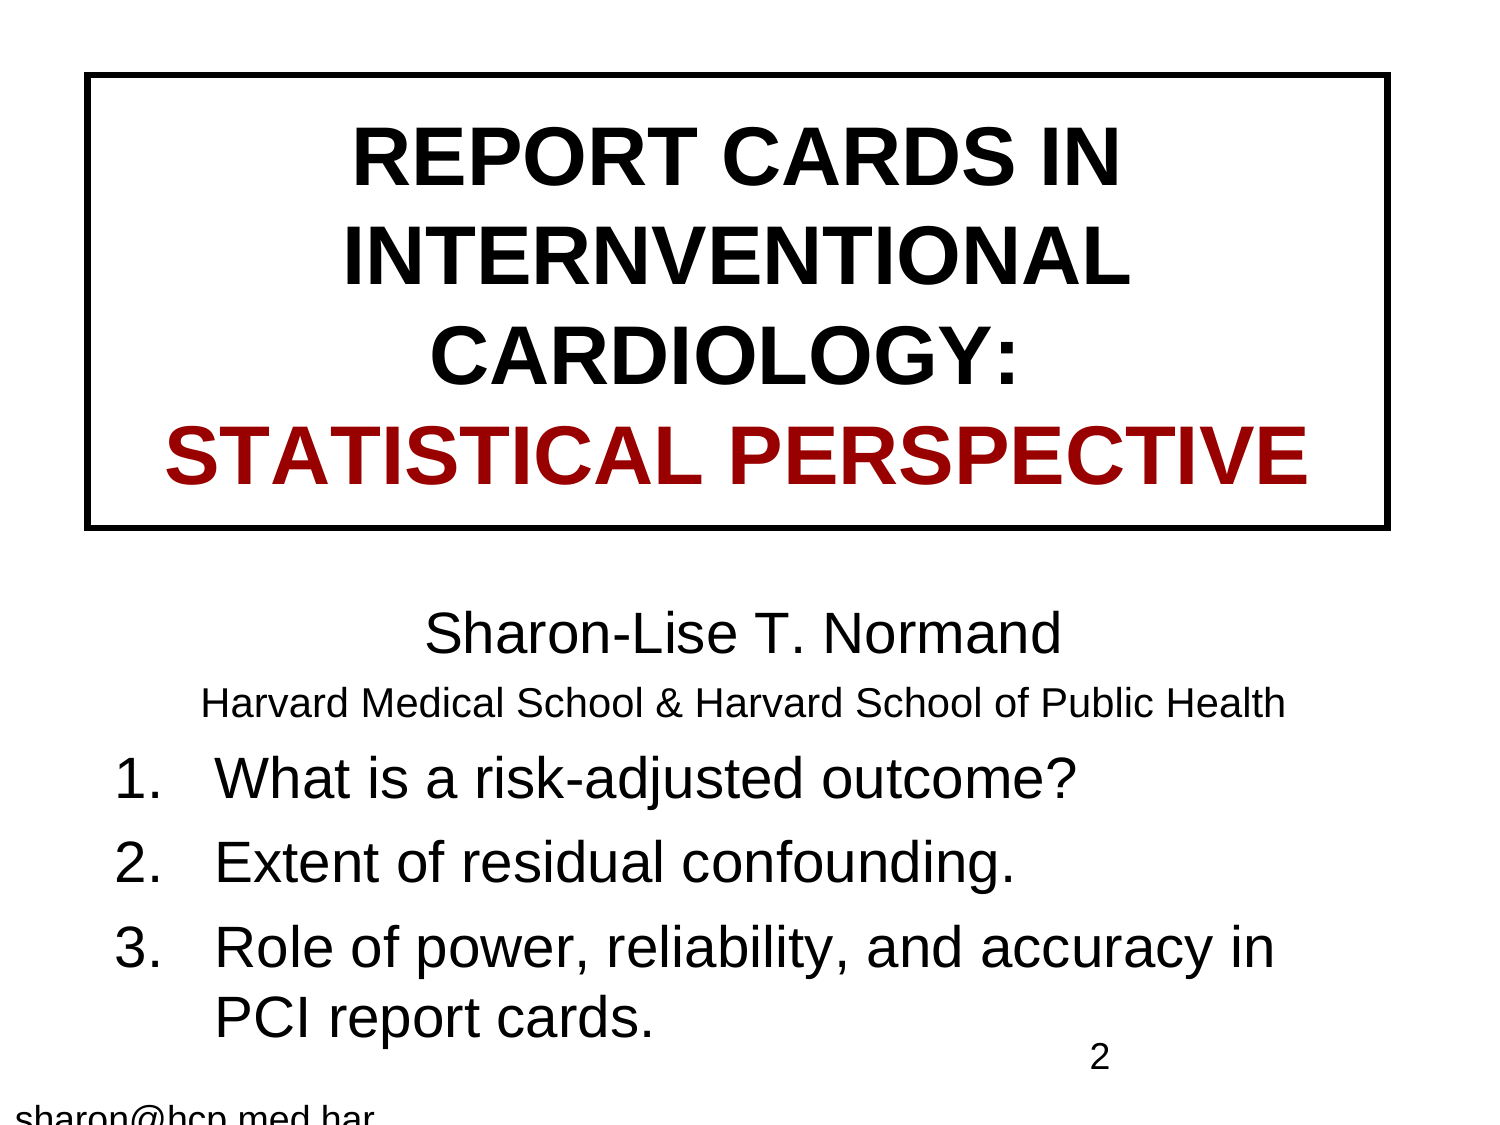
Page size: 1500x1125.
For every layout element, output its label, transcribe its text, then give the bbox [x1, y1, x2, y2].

subtitle Sharon-Lise T. Normand Harvard Medical School & Harvard School of Public Health What is a risk-adjusted outcome? Extent of residual confounding. Role of power, reliability, and accuracy in PCI report cards. [99, 587, 1388, 1057]
title REPORT CARDS IN INTERNVENTIONAL CARDIOLOGY: STATISTICAL PERSPECTIVE [87, 74, 1388, 529]
